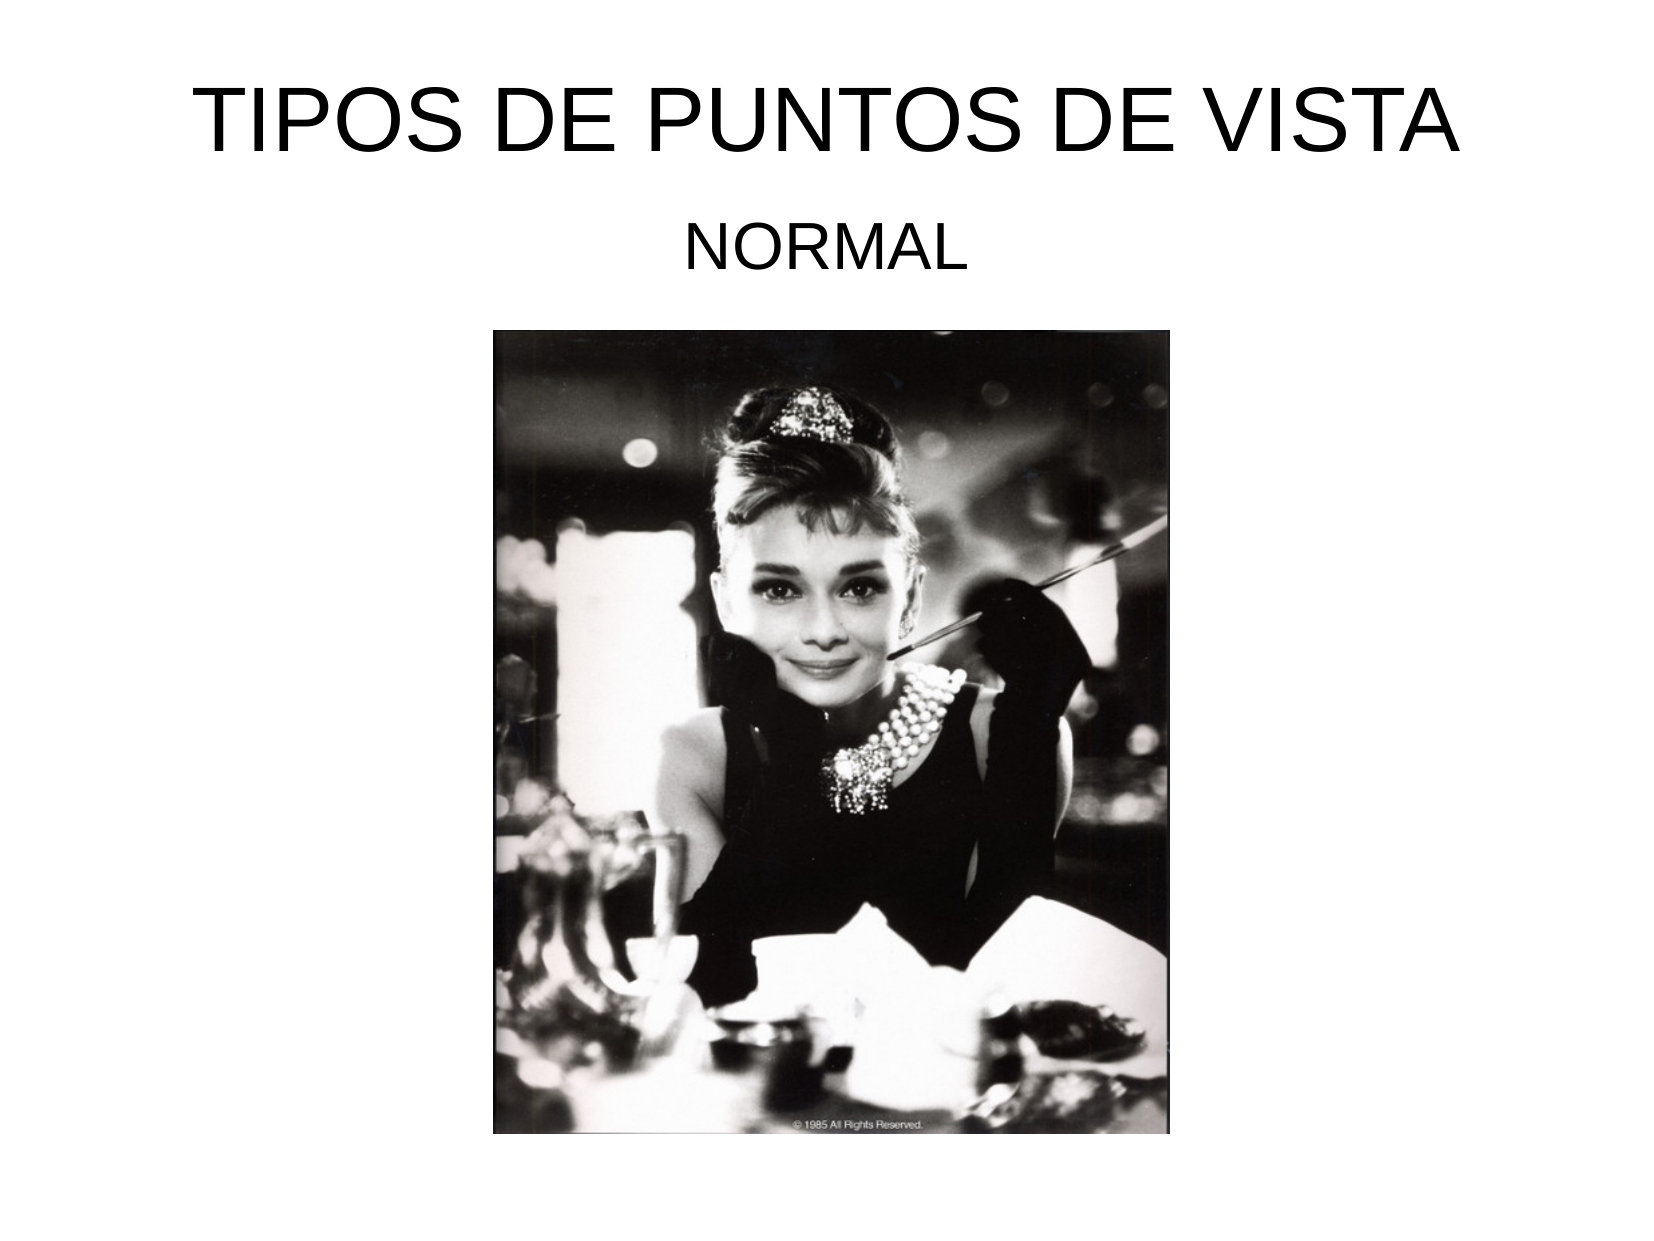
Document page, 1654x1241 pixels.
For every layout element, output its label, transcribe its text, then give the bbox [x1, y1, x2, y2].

title TIPOS DE PUNTOS DE VISTA [82, 49, 1571, 189]
subtitle NORMAL [82, 202, 1571, 291]
picture [493, 330, 1170, 1134]
